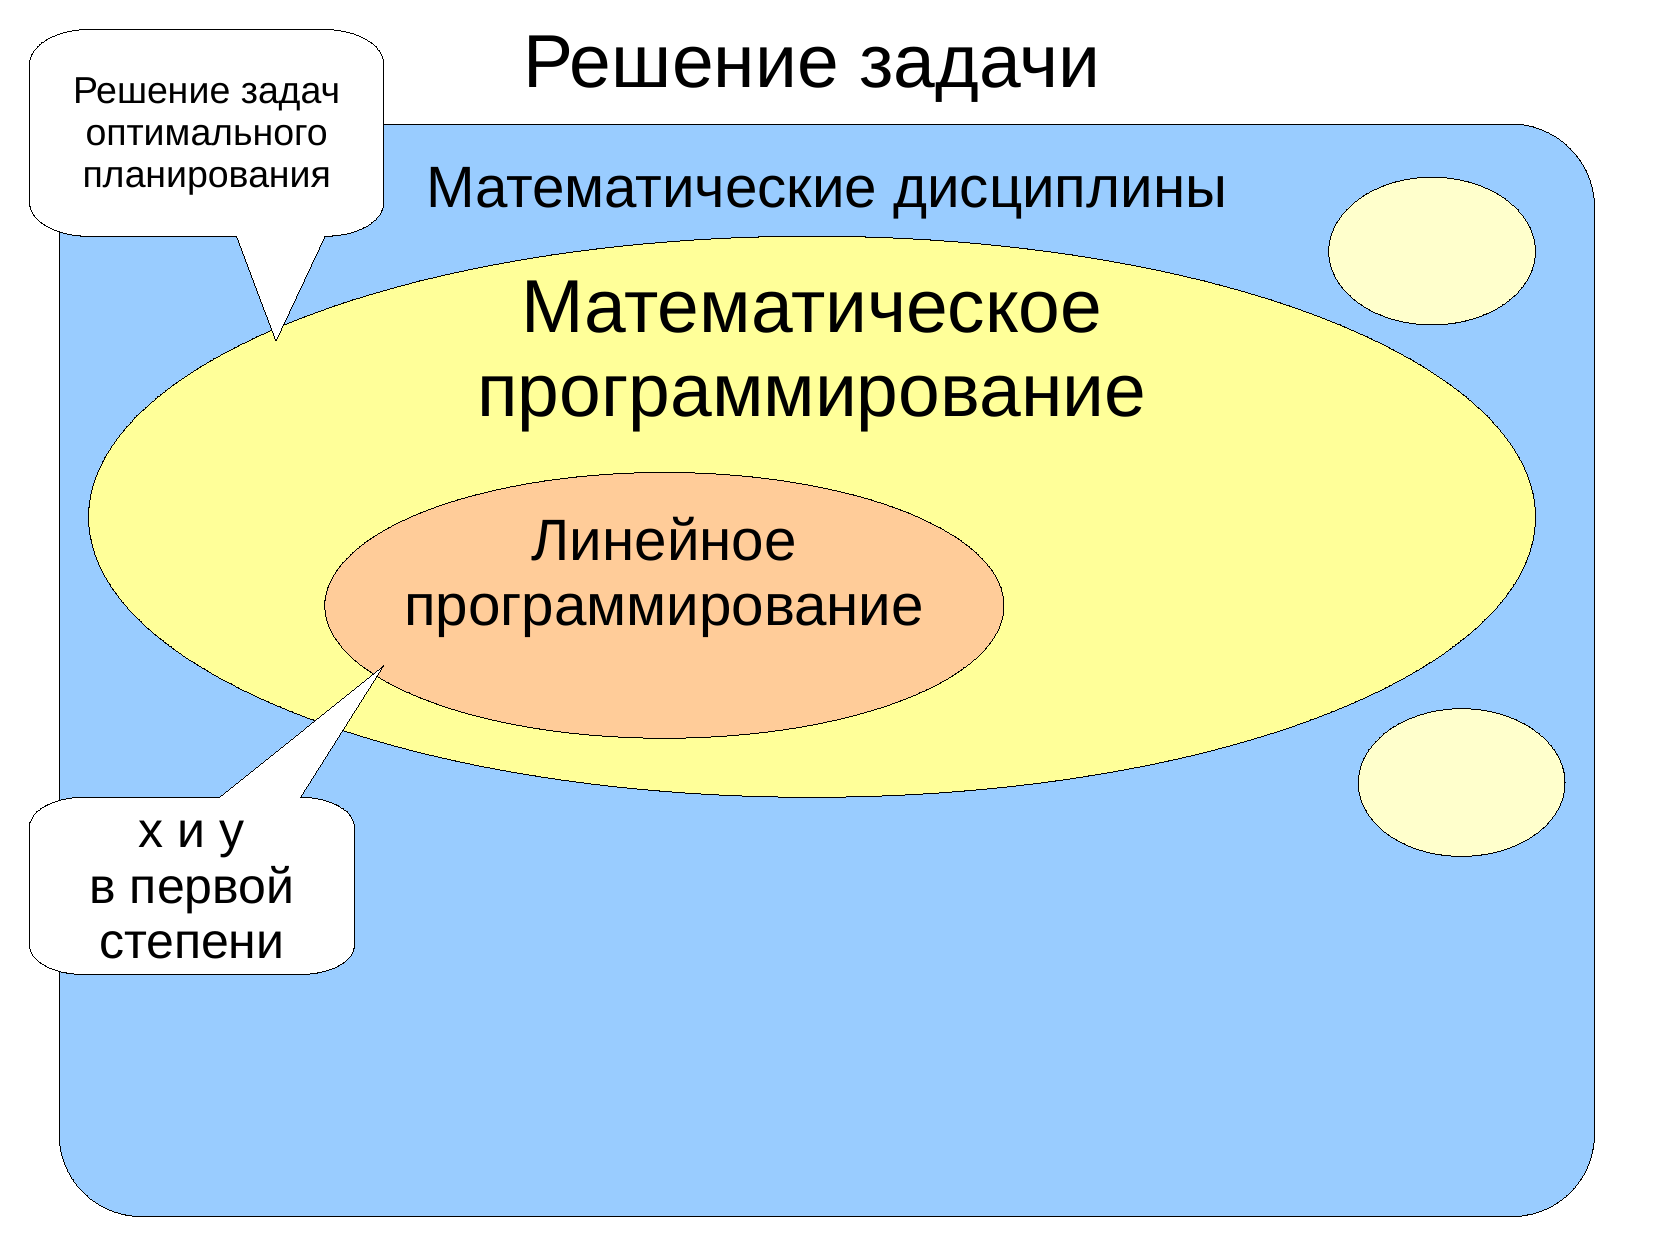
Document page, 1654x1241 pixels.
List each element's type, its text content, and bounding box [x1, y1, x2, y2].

text_box Математические дисциплины [59, 232, 313, 800]
text_box [1328, 177, 1536, 325]
text_box Математическое программирование [88, 236, 1536, 798]
text_box Математические дисциплины [59, 124, 1595, 1217]
text_box Решение задачи [29, 11, 1595, 111]
text_box Решение задач оптимального планирования [29, 29, 384, 341]
text_box Линейное программирование [324, 472, 1004, 739]
text_box х и у в первой степени [29, 665, 384, 975]
text_box [1358, 708, 1566, 857]
